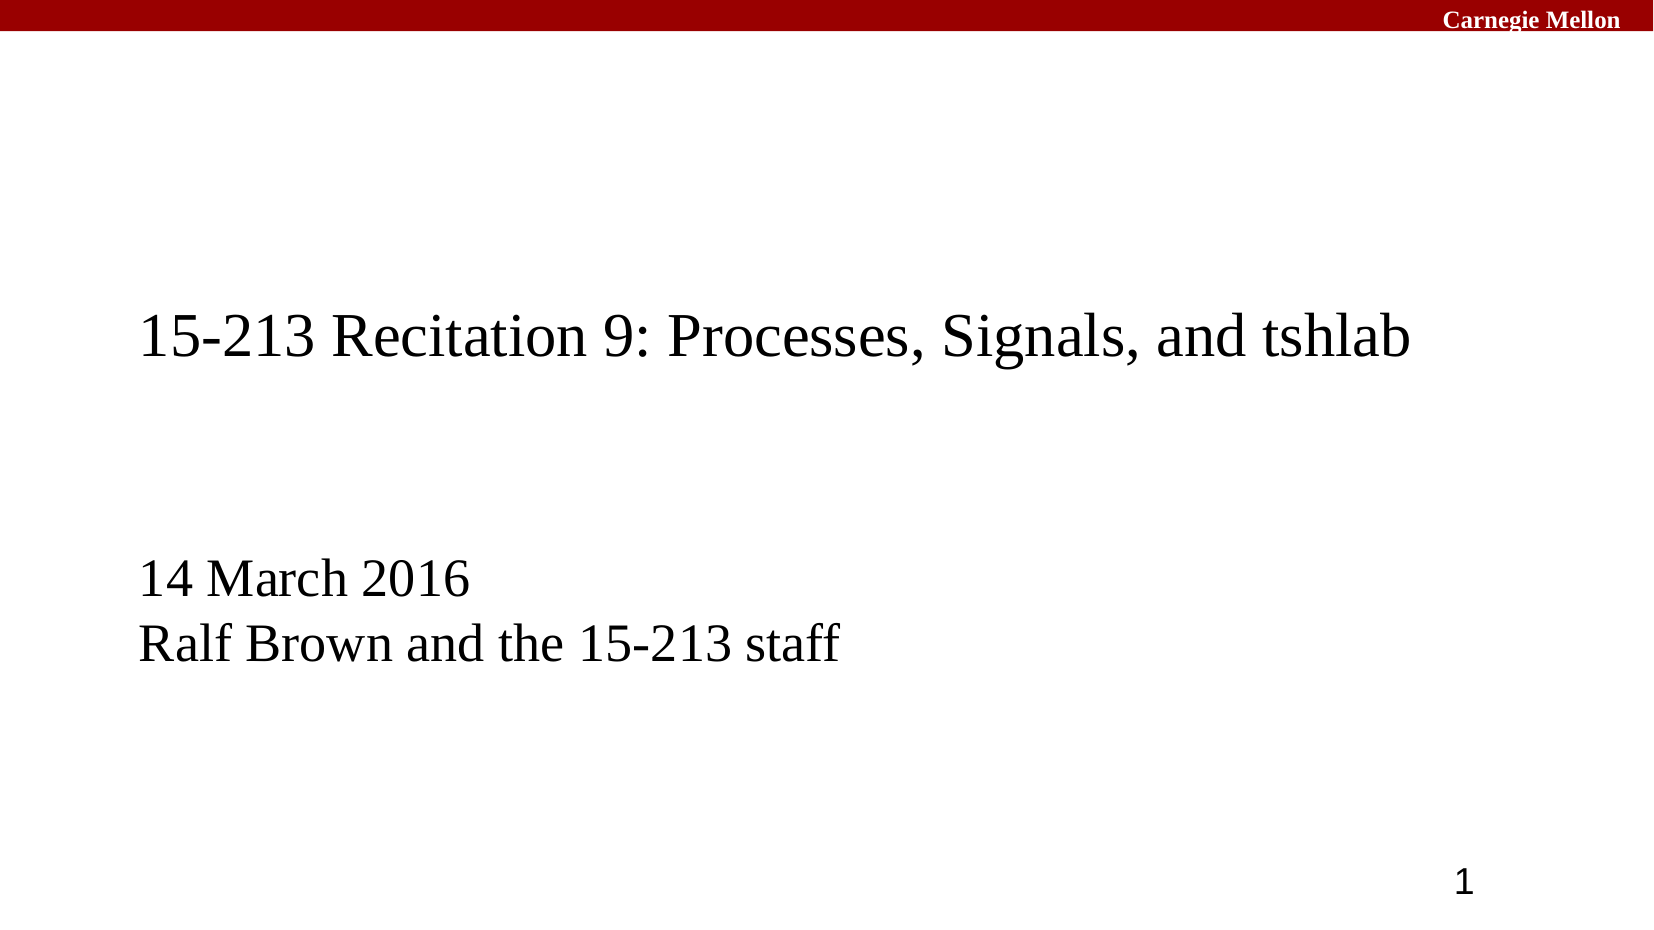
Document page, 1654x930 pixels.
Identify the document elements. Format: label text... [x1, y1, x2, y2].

title 15-213 Recitation 9: Processes, Signals, and tshlab [123, 236, 1529, 426]
subtitle 14 March 2016 Ralf Brown and the 15-213 staff [123, 526, 1512, 930]
